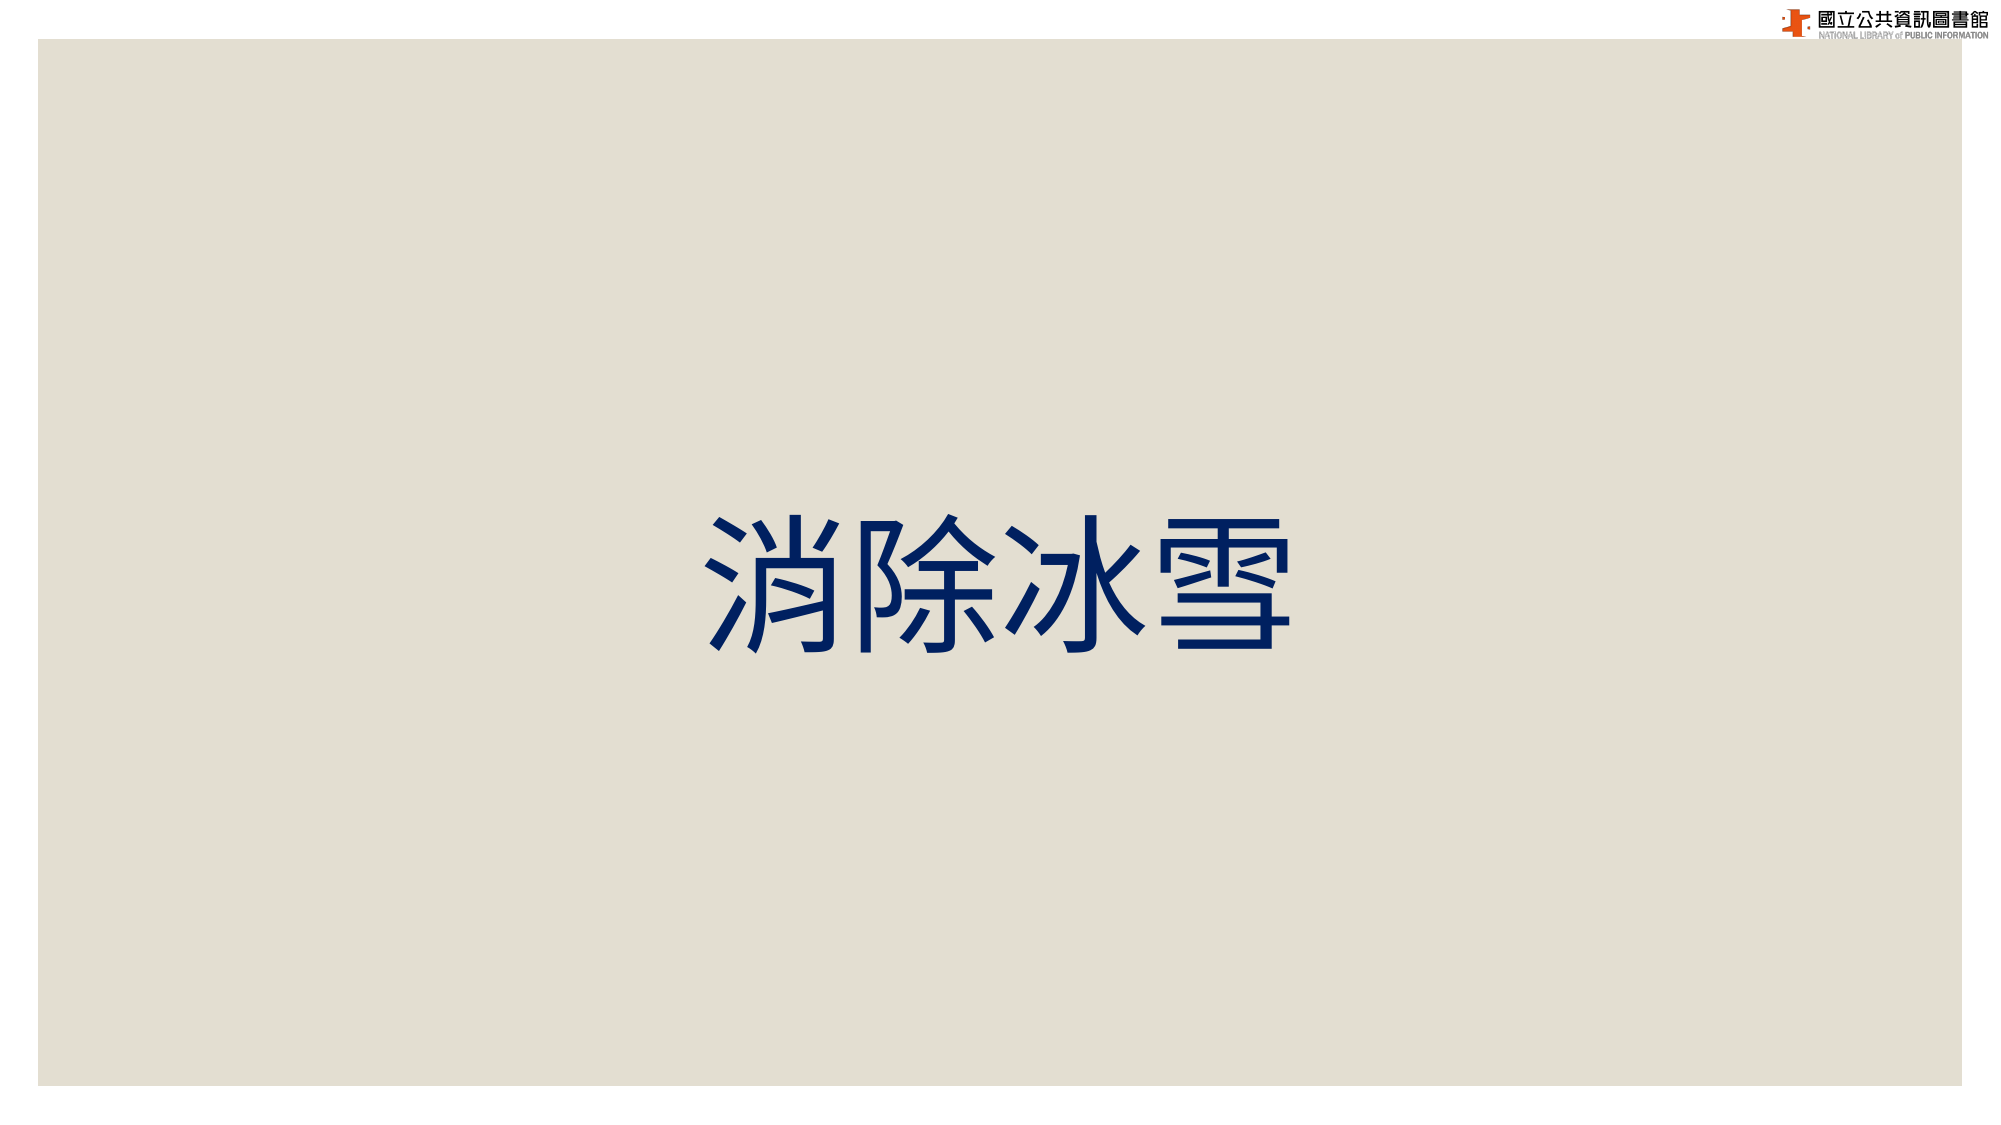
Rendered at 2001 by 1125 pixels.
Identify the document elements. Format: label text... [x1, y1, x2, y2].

text_box 消除冰雪 [684, 484, 1315, 679]
